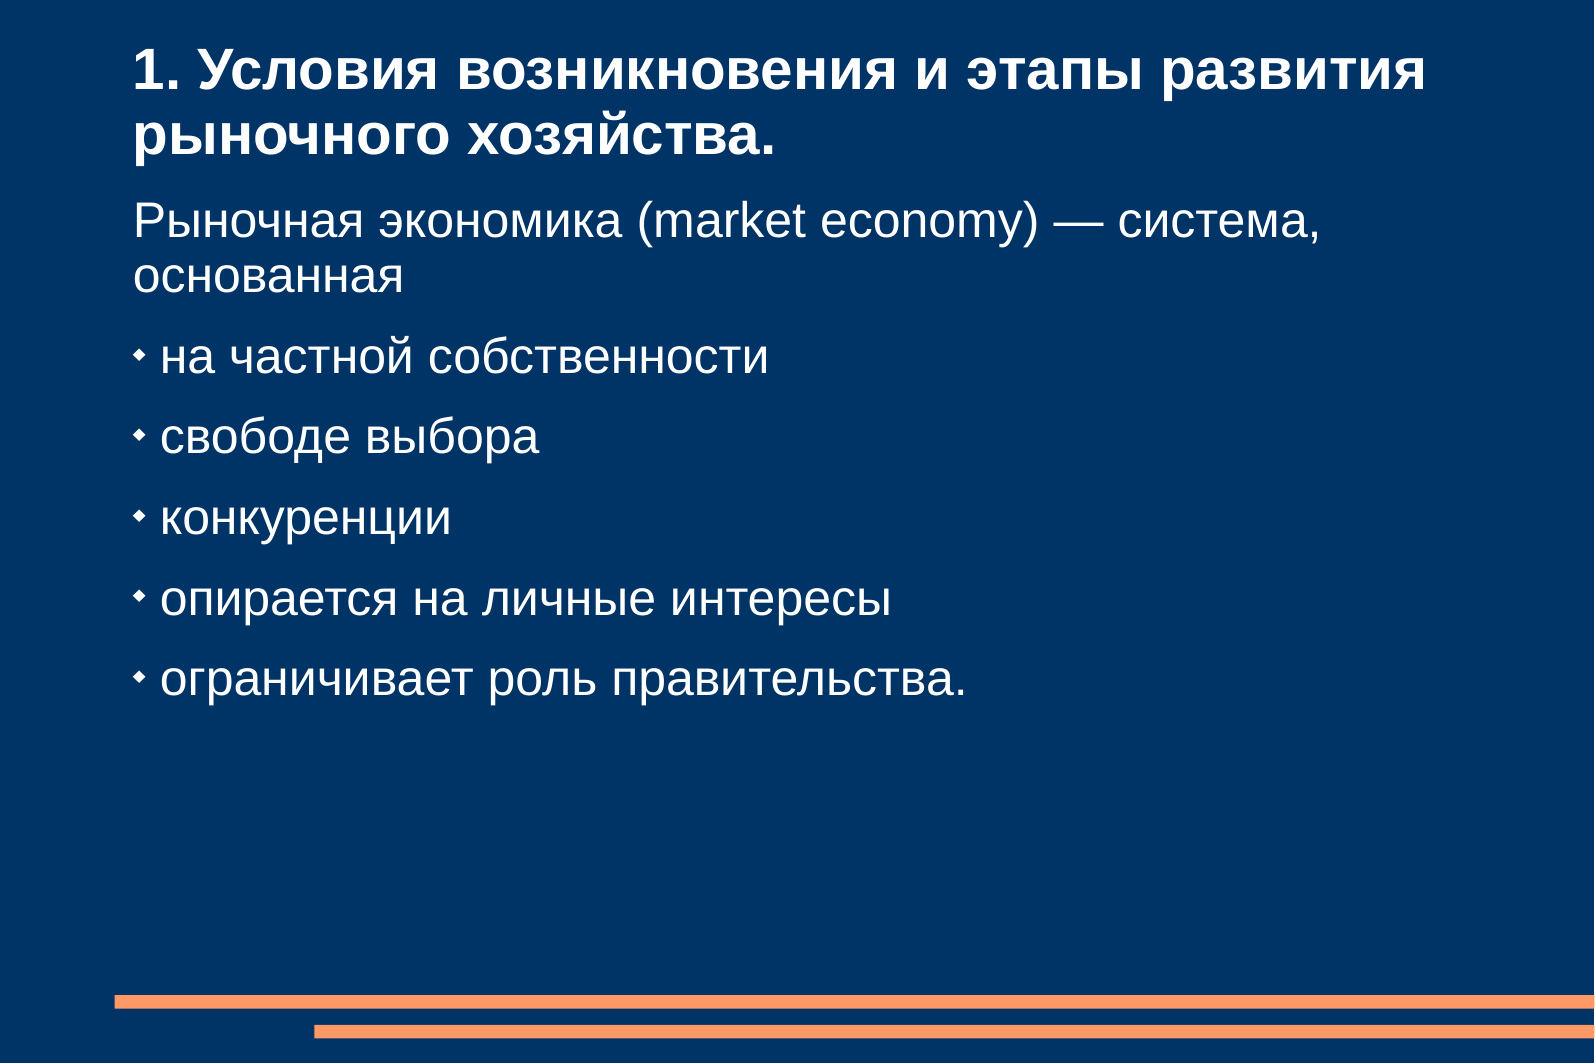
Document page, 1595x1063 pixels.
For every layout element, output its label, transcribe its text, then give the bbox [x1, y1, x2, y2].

text_box 1. Условия возникновения и этапы развития рыночного хозяйства. Рыночная экономика (market economy) — система, основанная на частной собственности свободе выбора конкуренции опирается на личные интересы ограничивает роль правительства. [118, 29, 1506, 765]
